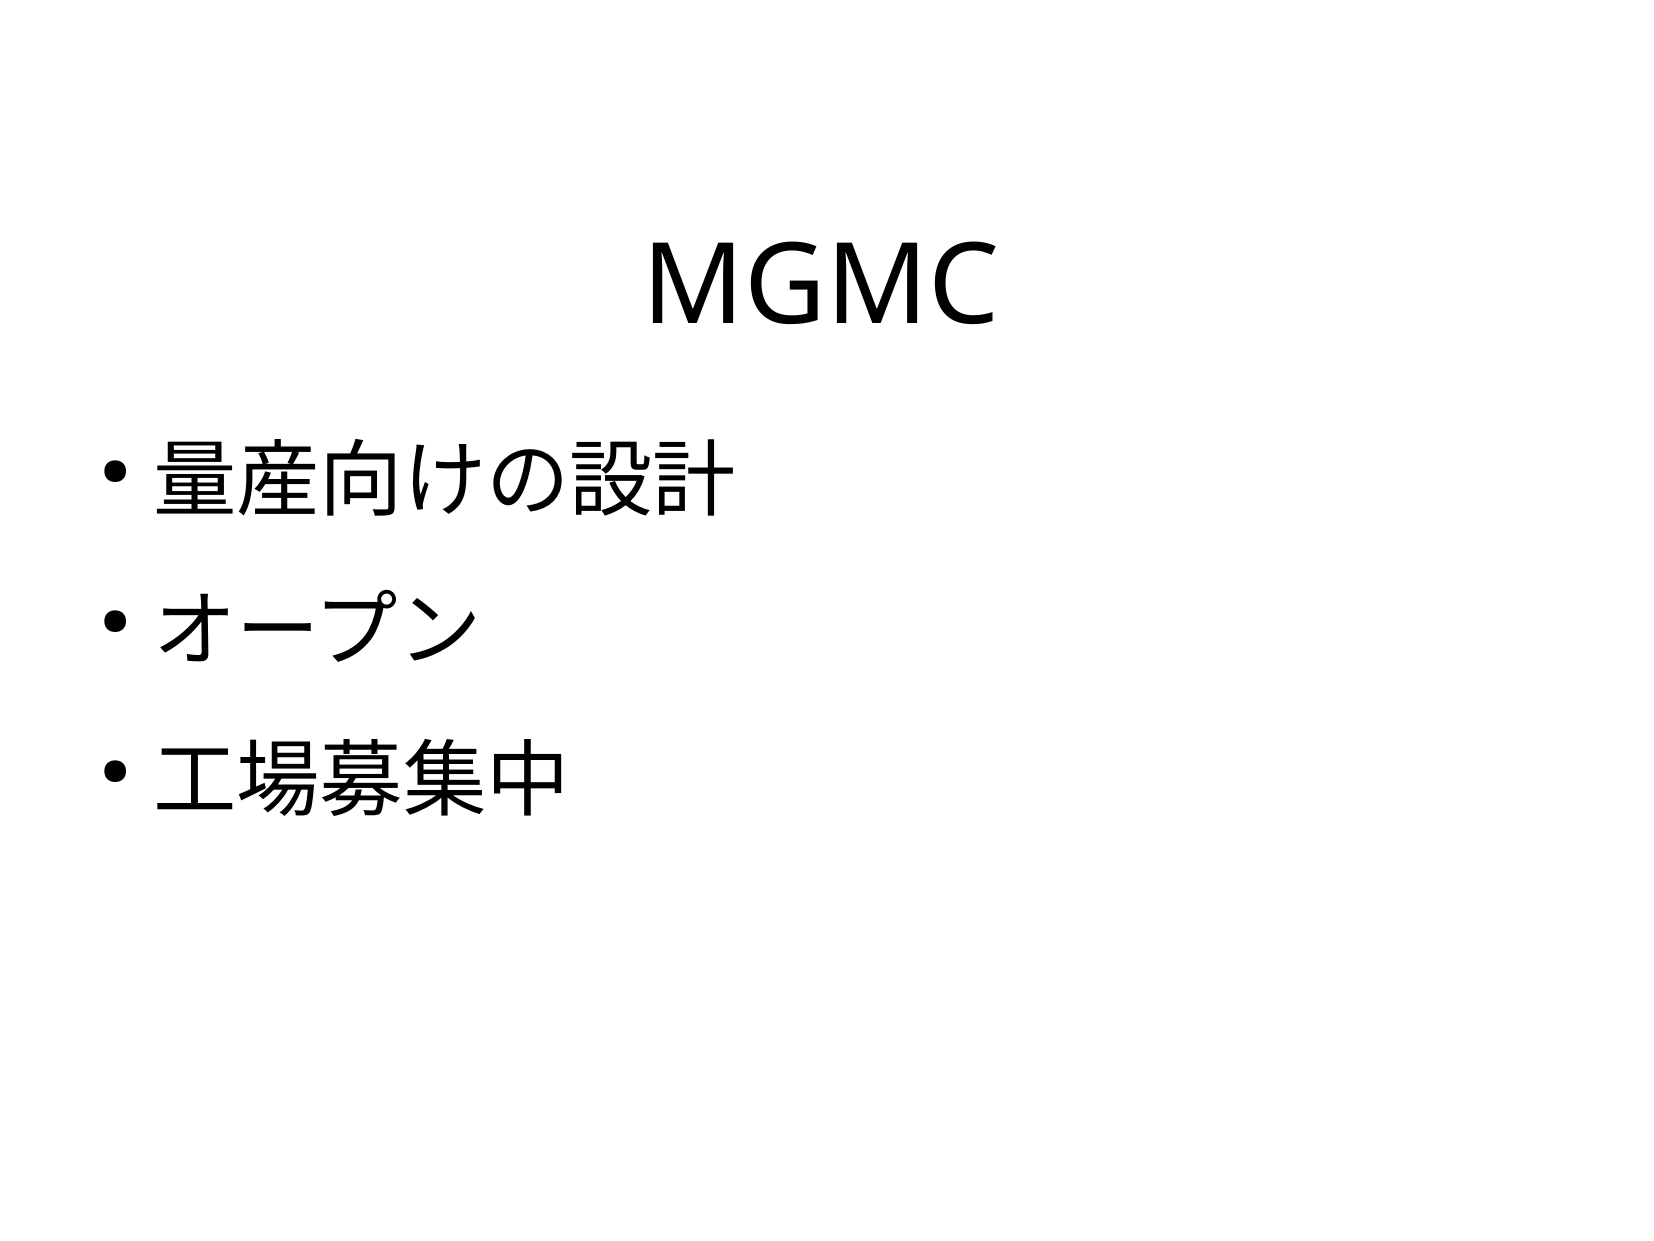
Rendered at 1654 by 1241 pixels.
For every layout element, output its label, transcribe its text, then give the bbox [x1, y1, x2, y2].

title MGMC [76, 176, 1565, 384]
list 量産向けの設計 オープン 工場募集中 [82, 413, 1571, 1109]
